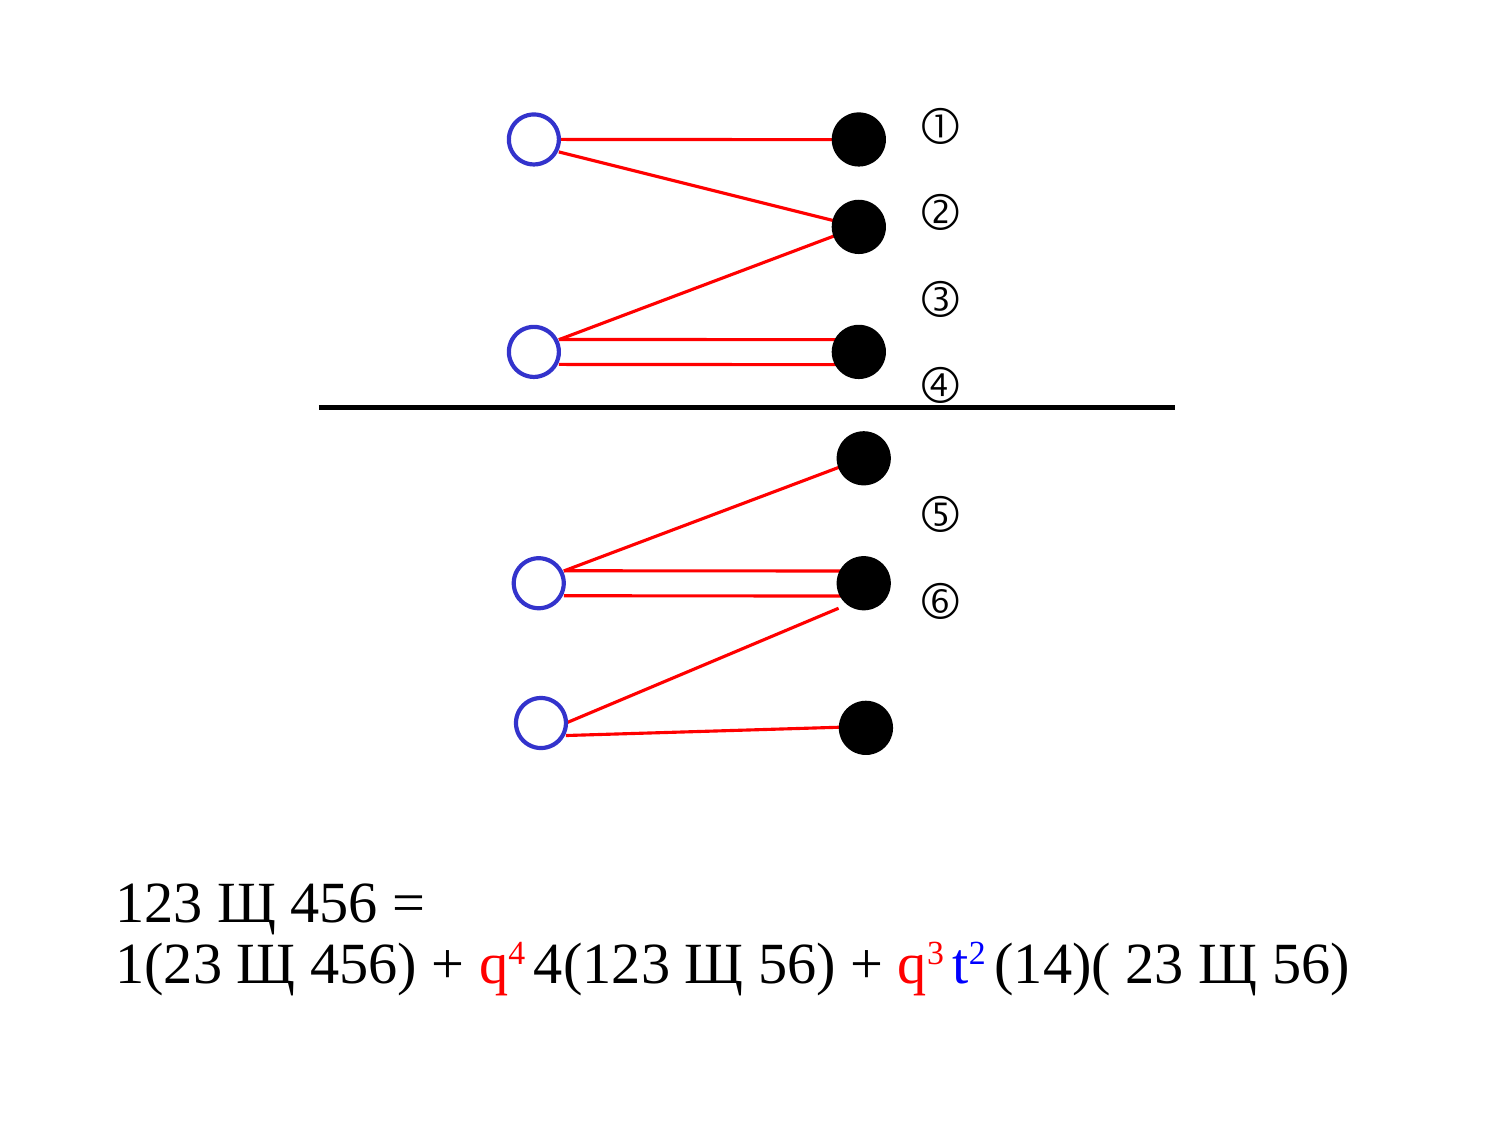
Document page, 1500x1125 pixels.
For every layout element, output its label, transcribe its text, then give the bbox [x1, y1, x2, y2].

text_box [838, 433, 889, 484]
text_box 123 Щ 456 = 1(23 Щ 456) + q4 4(123 Щ 56) + q3 t2 (14)( 23 Щ 56) [100, 865, 1400, 1011]
text_box [833, 201, 884, 252]
text_box [838, 558, 889, 609]
text_box [840, 702, 891, 753]
text_box [833, 326, 884, 377]
text_box [833, 114, 884, 165]
text_box       [903, 102, 978, 405]
text_box       [903, 410, 978, 754]
